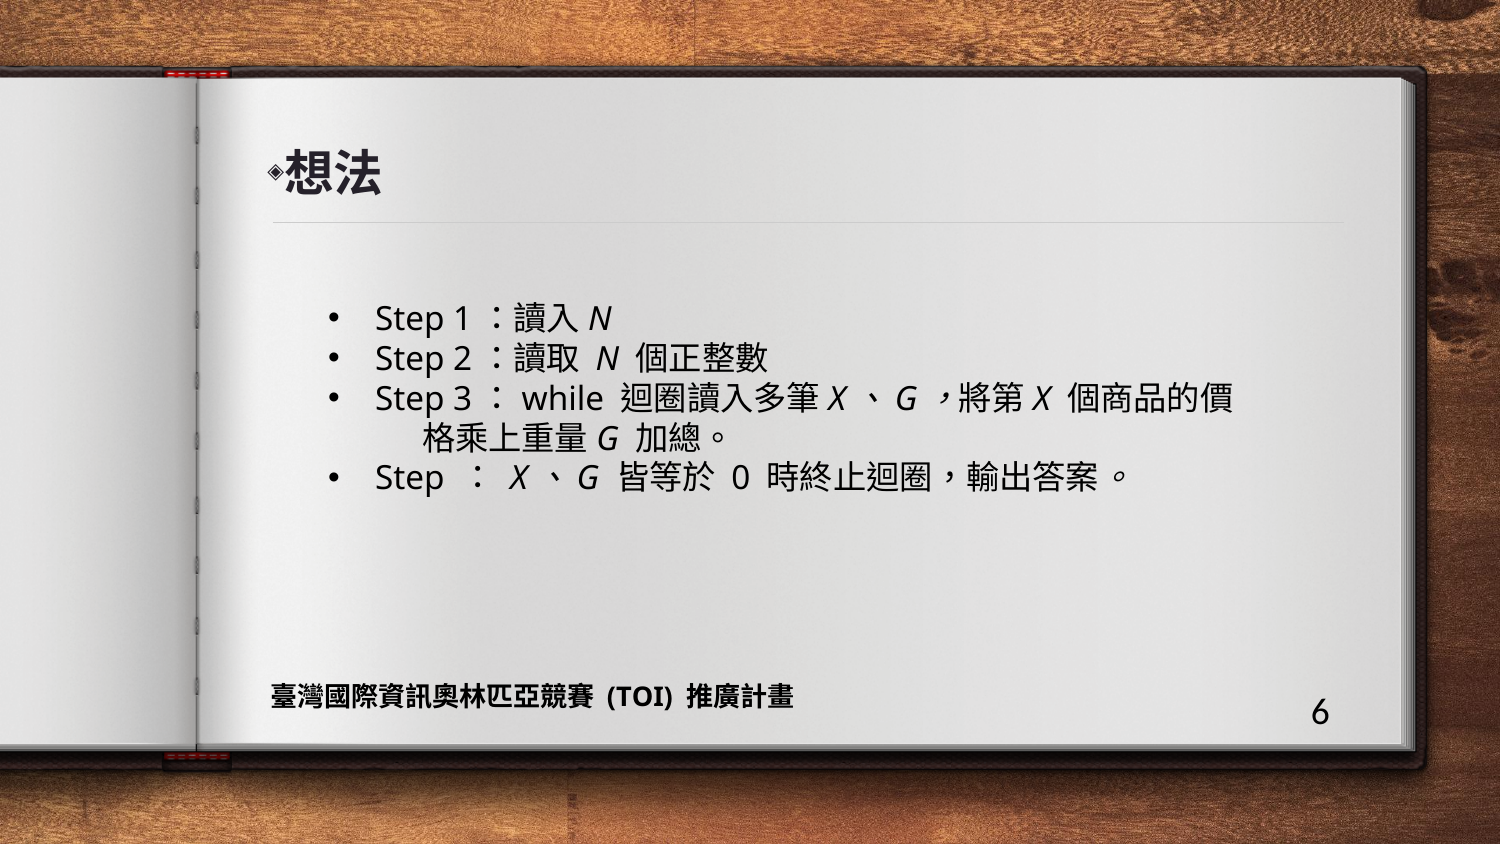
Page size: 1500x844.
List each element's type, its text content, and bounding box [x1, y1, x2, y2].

text_box Step 1：讀入N Step 2：讀取 N 個正整數 Step 3：while 迴圈讀入多筆X、G，將第X 個商品的價格乘上重量G 加總。 Step ： X、G 皆等於 0 時終止迴圈，輸出答案。 [313, 289, 1254, 507]
text_box 6 [1295, 672, 1386, 737]
list 想法 [252, 126, 1194, 216]
